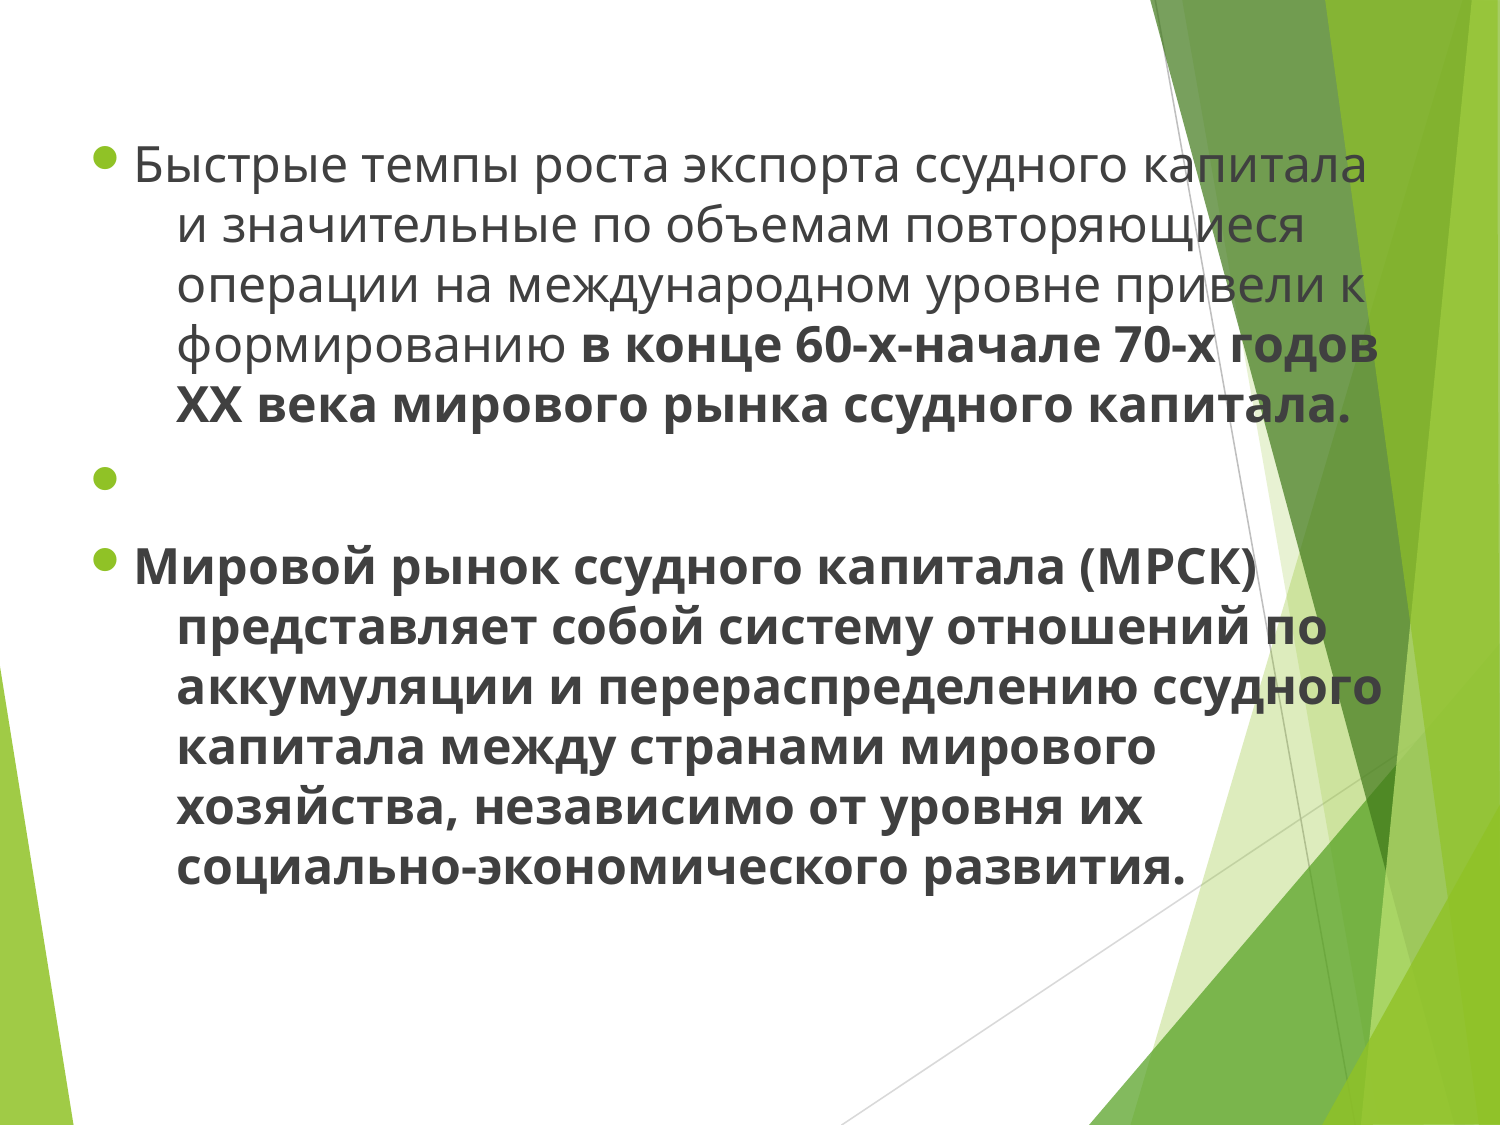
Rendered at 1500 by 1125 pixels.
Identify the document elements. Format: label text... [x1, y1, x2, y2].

list Быстрые темпы роста экспорта ссудного капитала и значительные по объемам повторяющиеся операции на международном уровне привели к формированию в конце 60-х-начале 70-х годов XX века мирового рынка ссудного капитала. Мировой рынок ссудного капитала (МРСК) представляет собой систему отношений по аккумуляции и перераспределению ссудного капитала между странами мирового хозяйства, независимо от уровня их социально-экономического развития. [75, 125, 1426, 1000]
